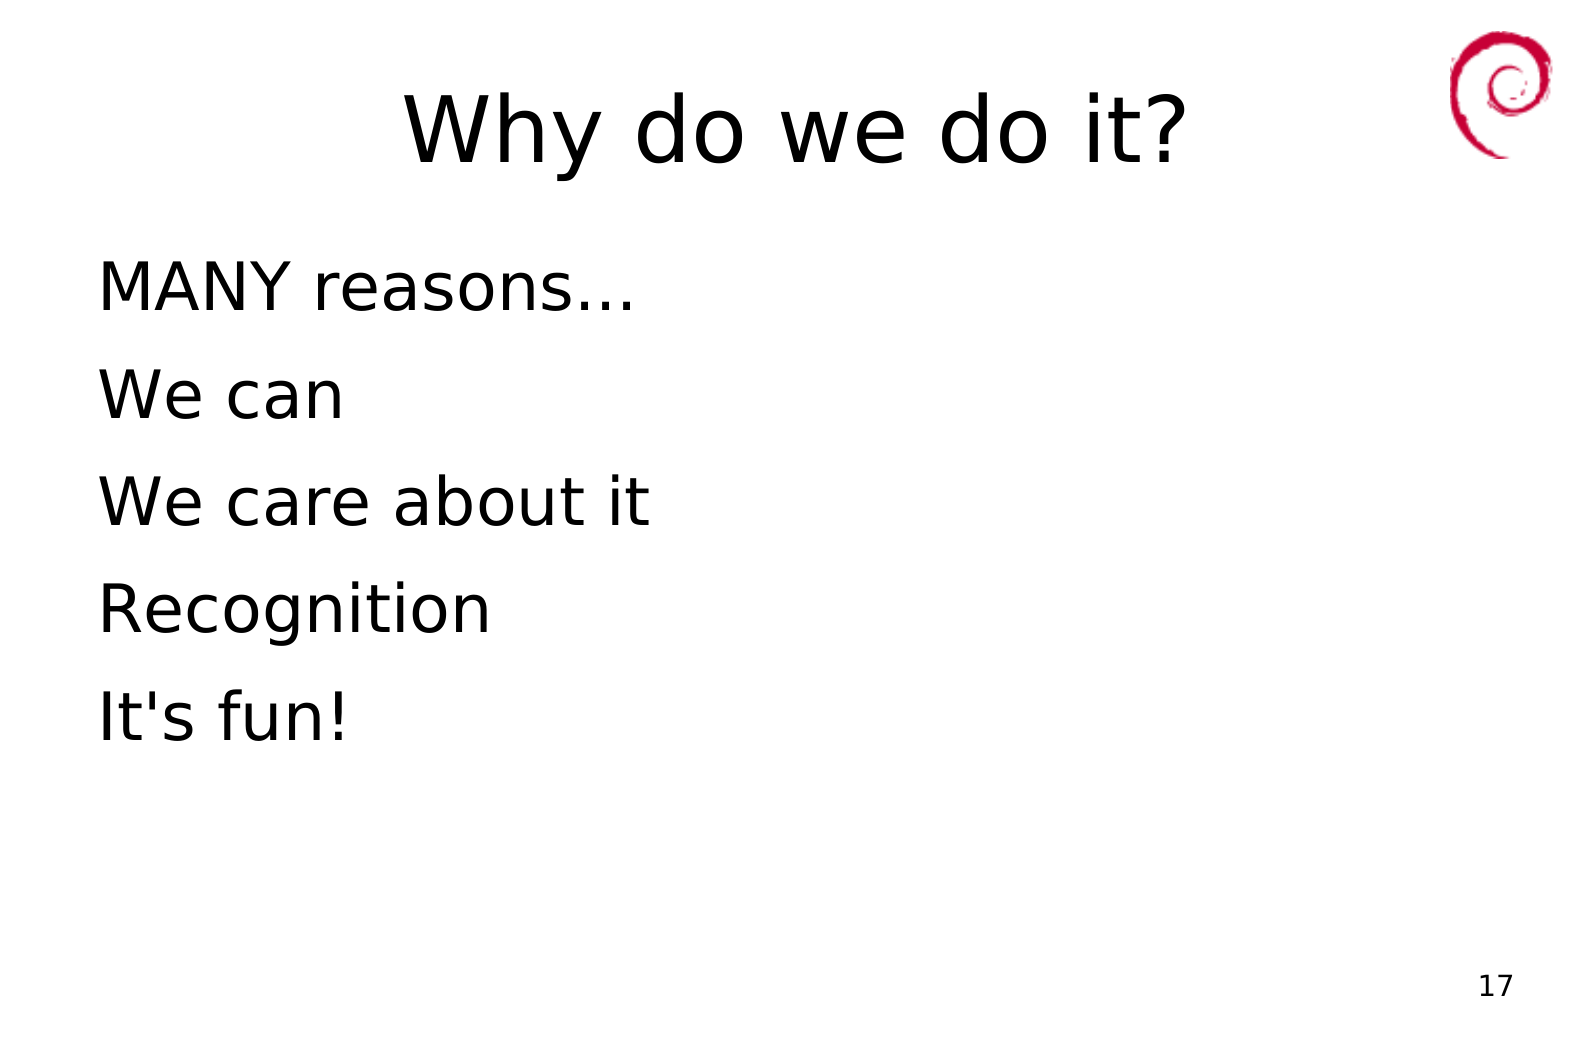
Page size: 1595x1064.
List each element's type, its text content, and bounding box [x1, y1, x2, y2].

picture [1450, 31, 1555, 159]
list MANY reasons... We can We care about it Recognition It's fun! [79, 248, 1515, 936]
title Why do we do it? [79, 49, 1515, 213]
